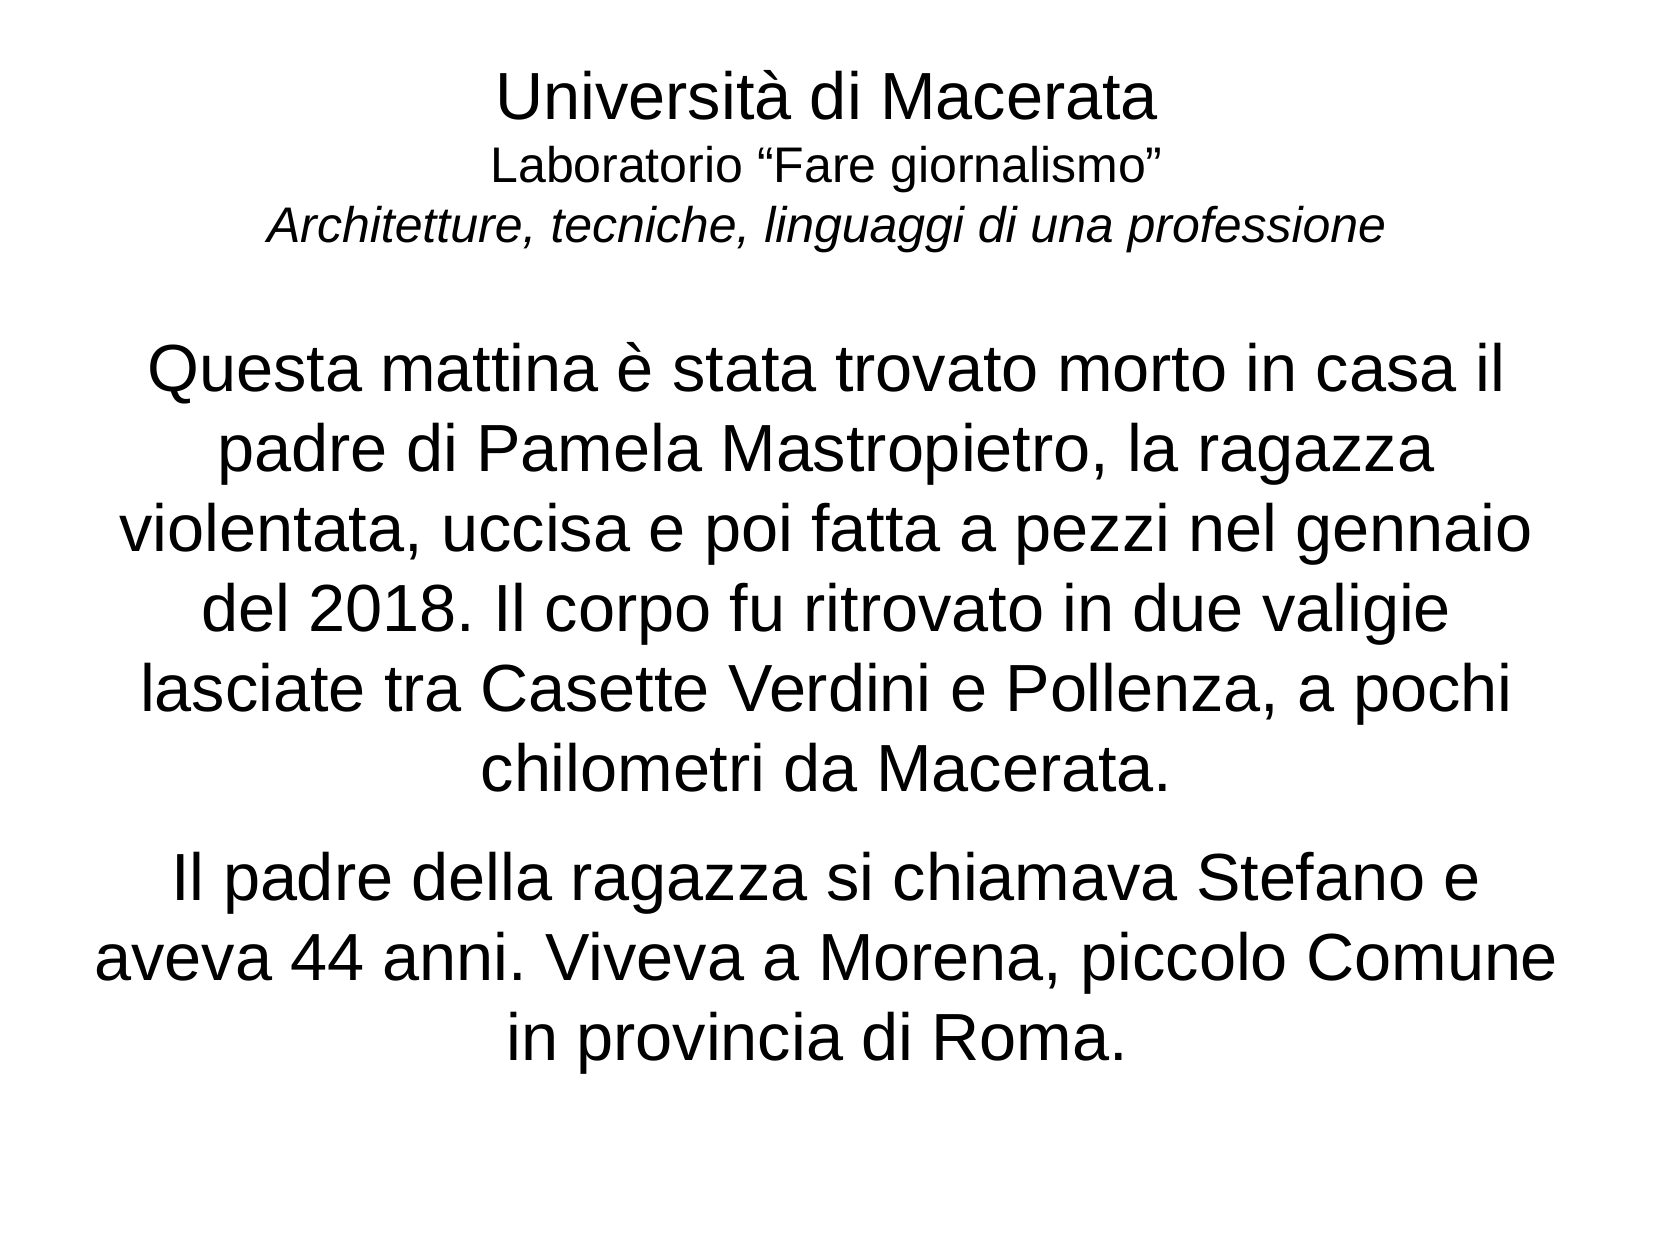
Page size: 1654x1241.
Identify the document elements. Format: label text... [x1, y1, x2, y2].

subtitle Questa mattina è stata trovato morto in casa il padre di Pamela Mastropietro, la ragazza violentata, uccisa e poi fatta a pezzi nel gennaio del 2018. Il corpo fu ritrovato in due valigie lasciate tra Casette Verdini e Pollenza, a pochi chilometri da Macerata. Il padre della ragazza si chiamava Stefano e aveva 44 anni. Viveva a Morena, piccolo Comune in provincia di Roma. [82, 290, 1571, 1109]
title Università di Macerata Laboratorio “Fare giornalismo” Architetture, tecniche, linguaggi di una professione [82, 49, 1571, 257]
